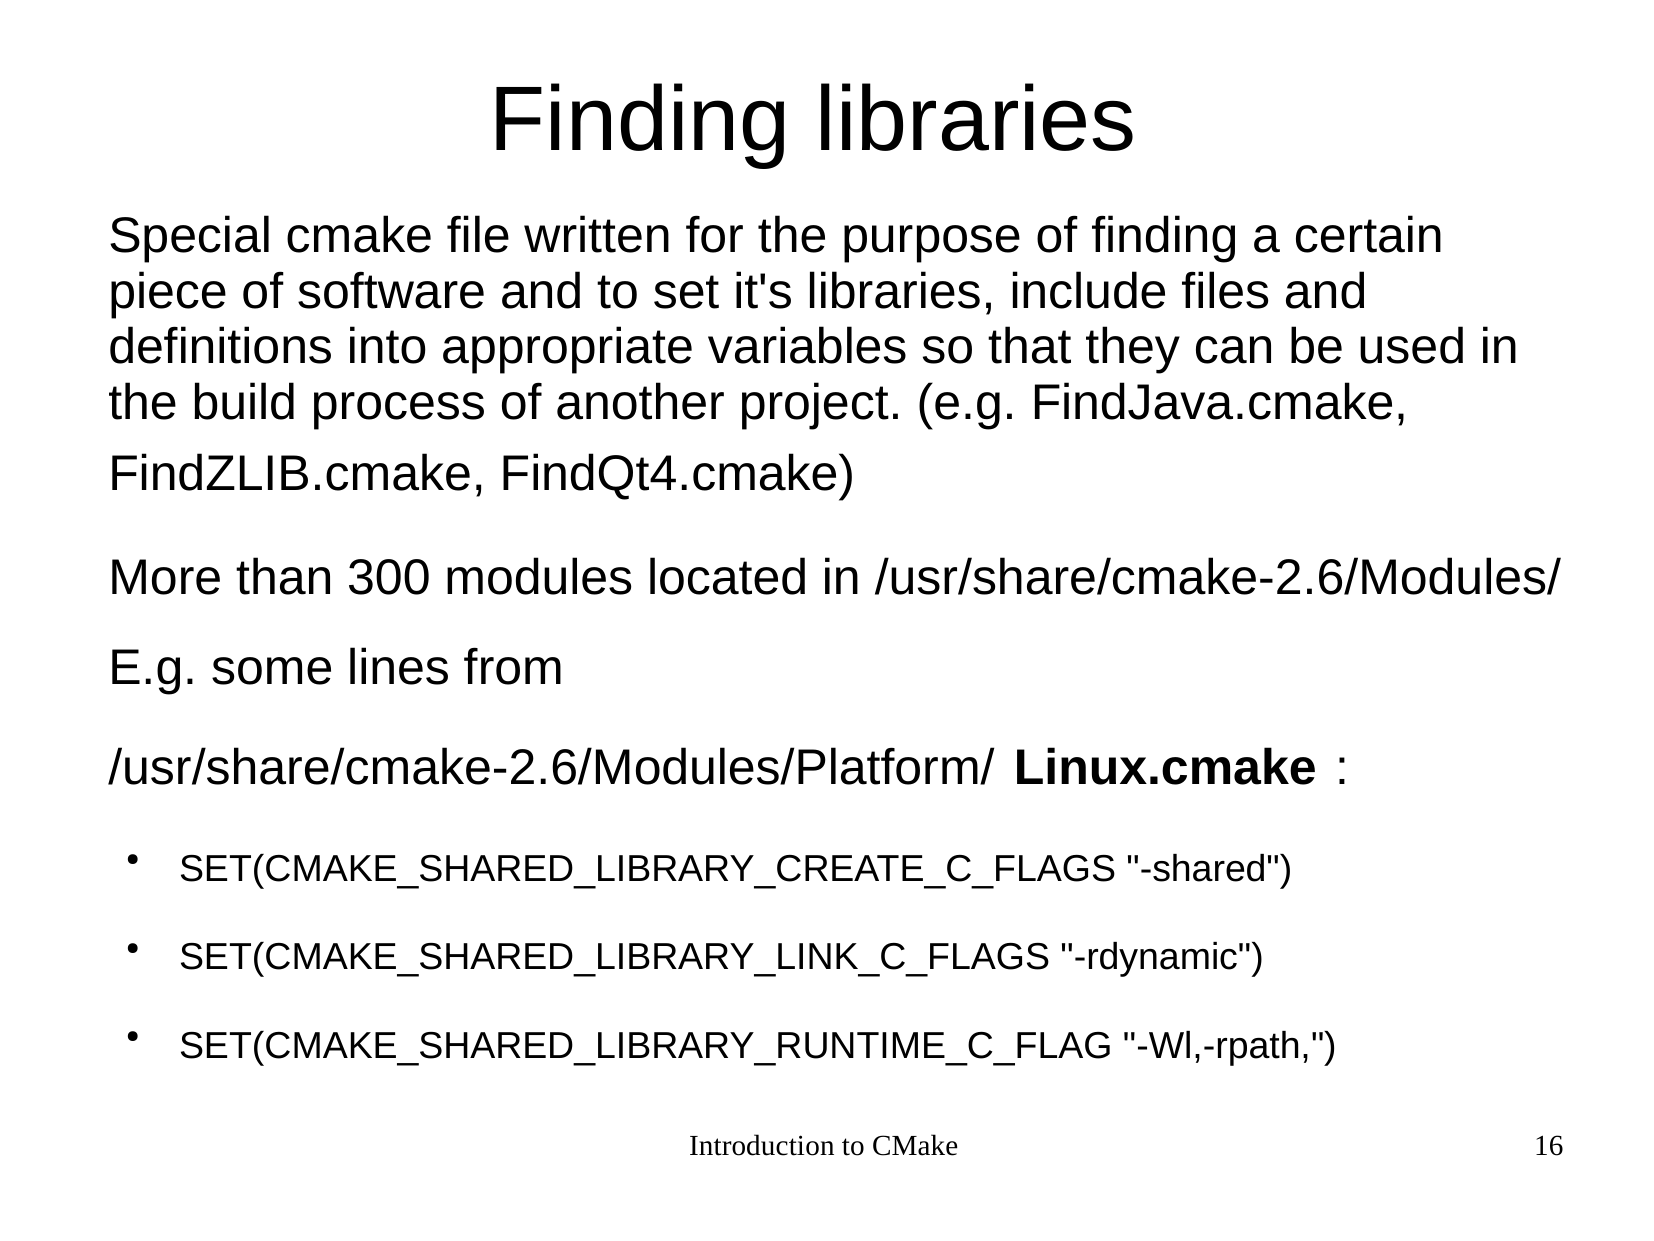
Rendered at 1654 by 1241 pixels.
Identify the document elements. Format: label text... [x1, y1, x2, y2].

list Special cmake file written for the purpose of finding a certain piece of software and to set it's libraries, include files and definitions into appropriate variables so that they can be used in the build process of another project. (e.g. FindJava.cmake, FindZLIB.cmake, FindQt4.cmake) More than 300 modules located in /usr/share/cmake-2.6/Modules/ E.g. some lines from /usr/share/cmake-2.6/Modules/Platform/ Linux.cmake : SET(CMAKE_SHARED_LIBRARY_CREATE_C_FLAGS "-shared") SET(CMAKE_SHARED_LIBRARY_LINK_C_FLAGS "-rdynamic") SET(CMAKE_SHARED_LIBRARY_RUNTIME_C_FLAG "-Wl,-rpath,") [37, 207, 1576, 1150]
title Finding libraries [82, 49, 1571, 188]
